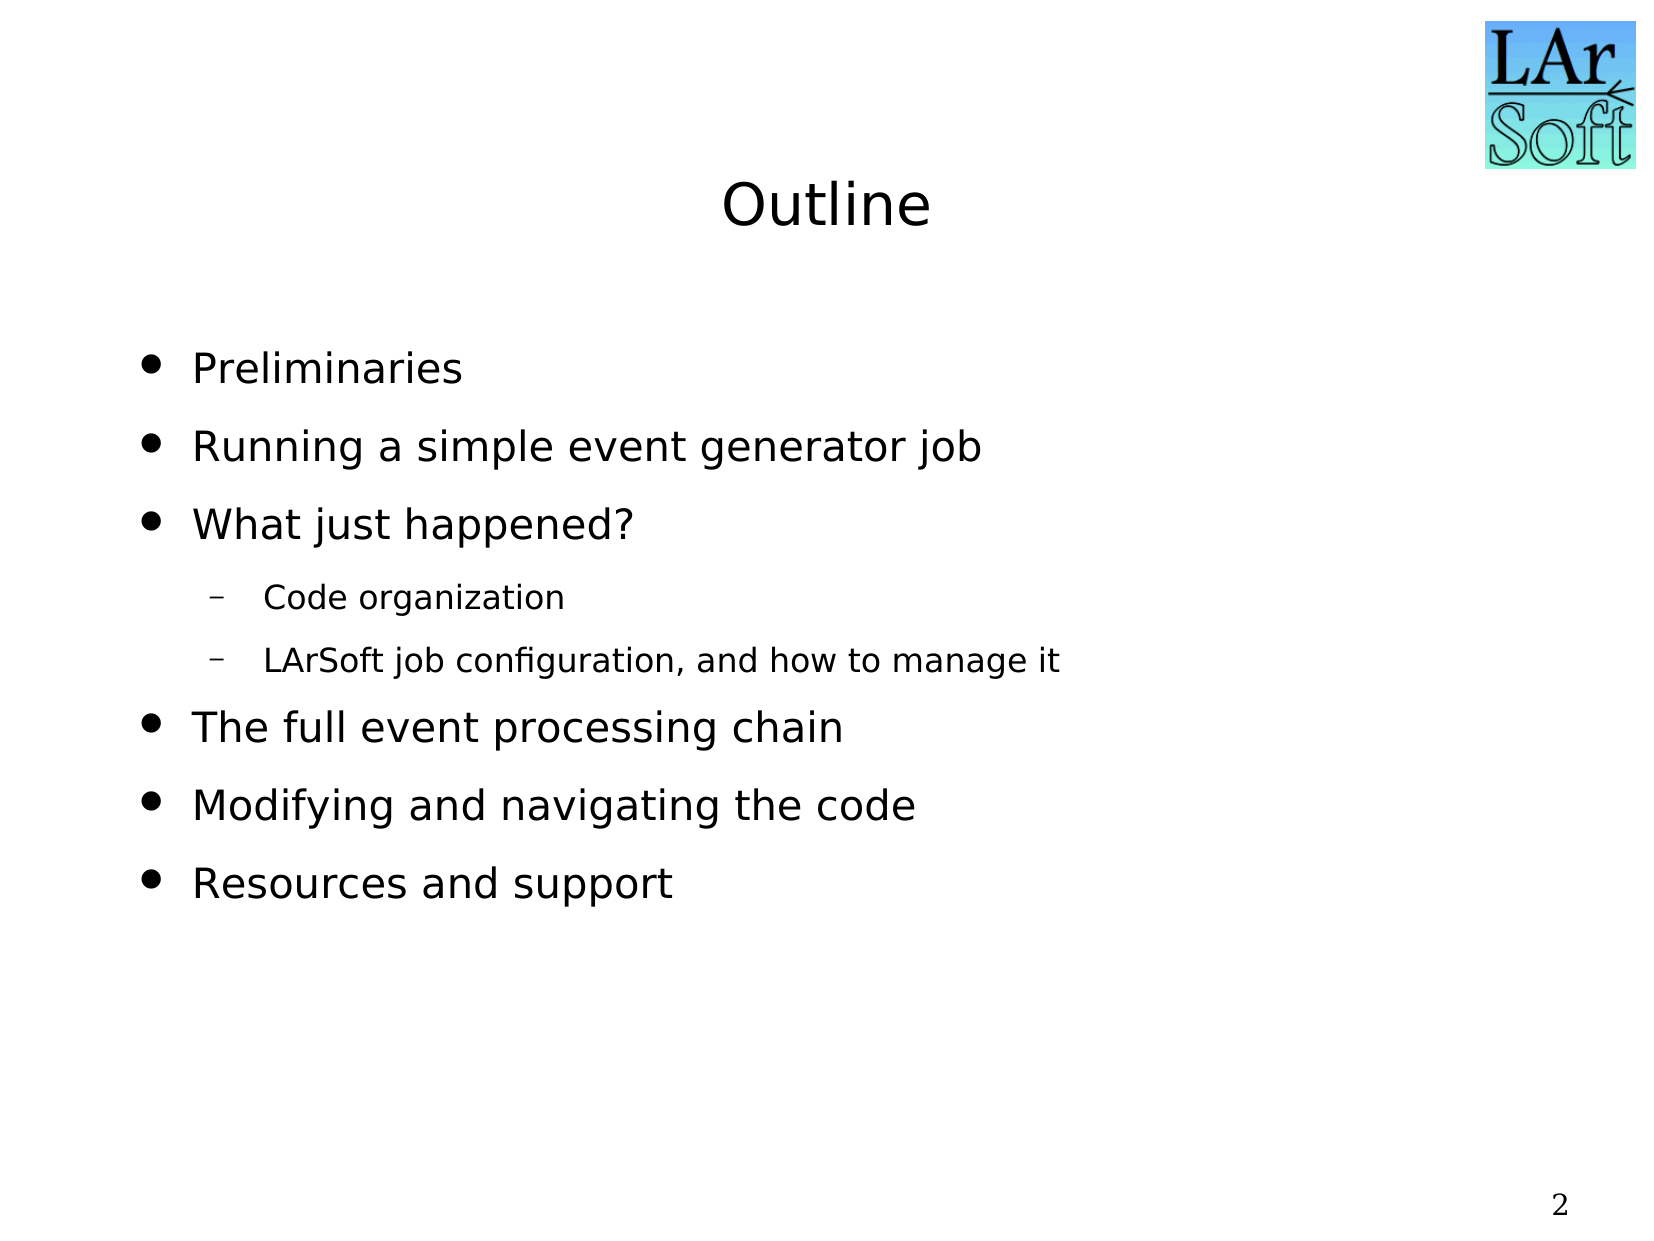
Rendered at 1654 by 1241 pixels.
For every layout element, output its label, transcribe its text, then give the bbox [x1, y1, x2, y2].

list Preliminaries Running a simple event generator job What just happened? Code organization LArSoft job configuration, and how to manage it The full event processing chain Modifying and navigating the code Resources and support [121, 344, 1533, 1126]
picture [1485, 21, 1636, 169]
title Outline [121, 102, 1533, 310]
